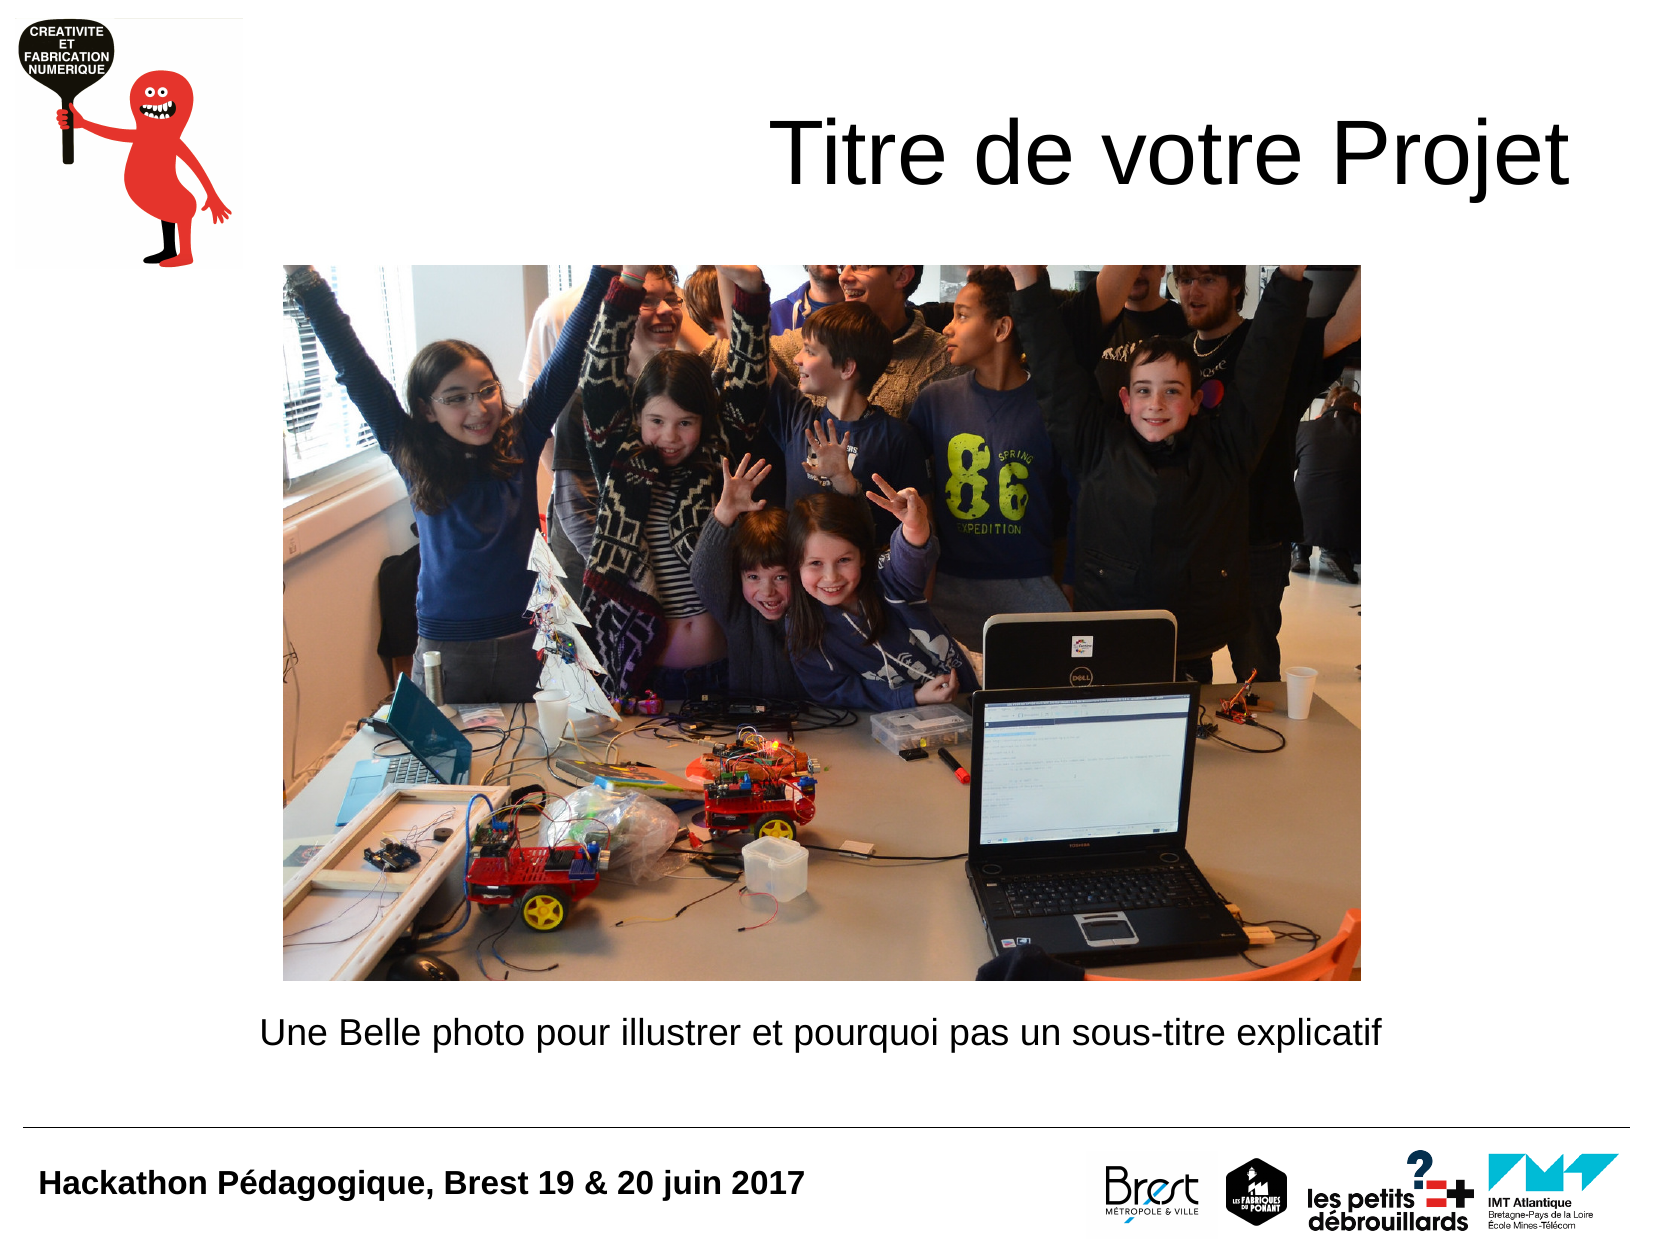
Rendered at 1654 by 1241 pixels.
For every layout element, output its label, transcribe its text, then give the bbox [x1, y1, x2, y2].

picture [15, 18, 243, 269]
title Titre de votre Projet [243, 49, 1571, 257]
picture [1086, 1151, 1218, 1240]
text_box Une Belle photo pour illustrer et pourquoi pas un sous-titre explicatif [200, 1003, 1441, 1103]
picture [283, 265, 1361, 981]
picture [1226, 1158, 1287, 1226]
picture [1308, 1150, 1474, 1231]
text_box Hackathon Pédagogique, Brest 19 & 20 juin 2017 [23, 1157, 945, 1210]
picture [1488, 1153, 1619, 1229]
